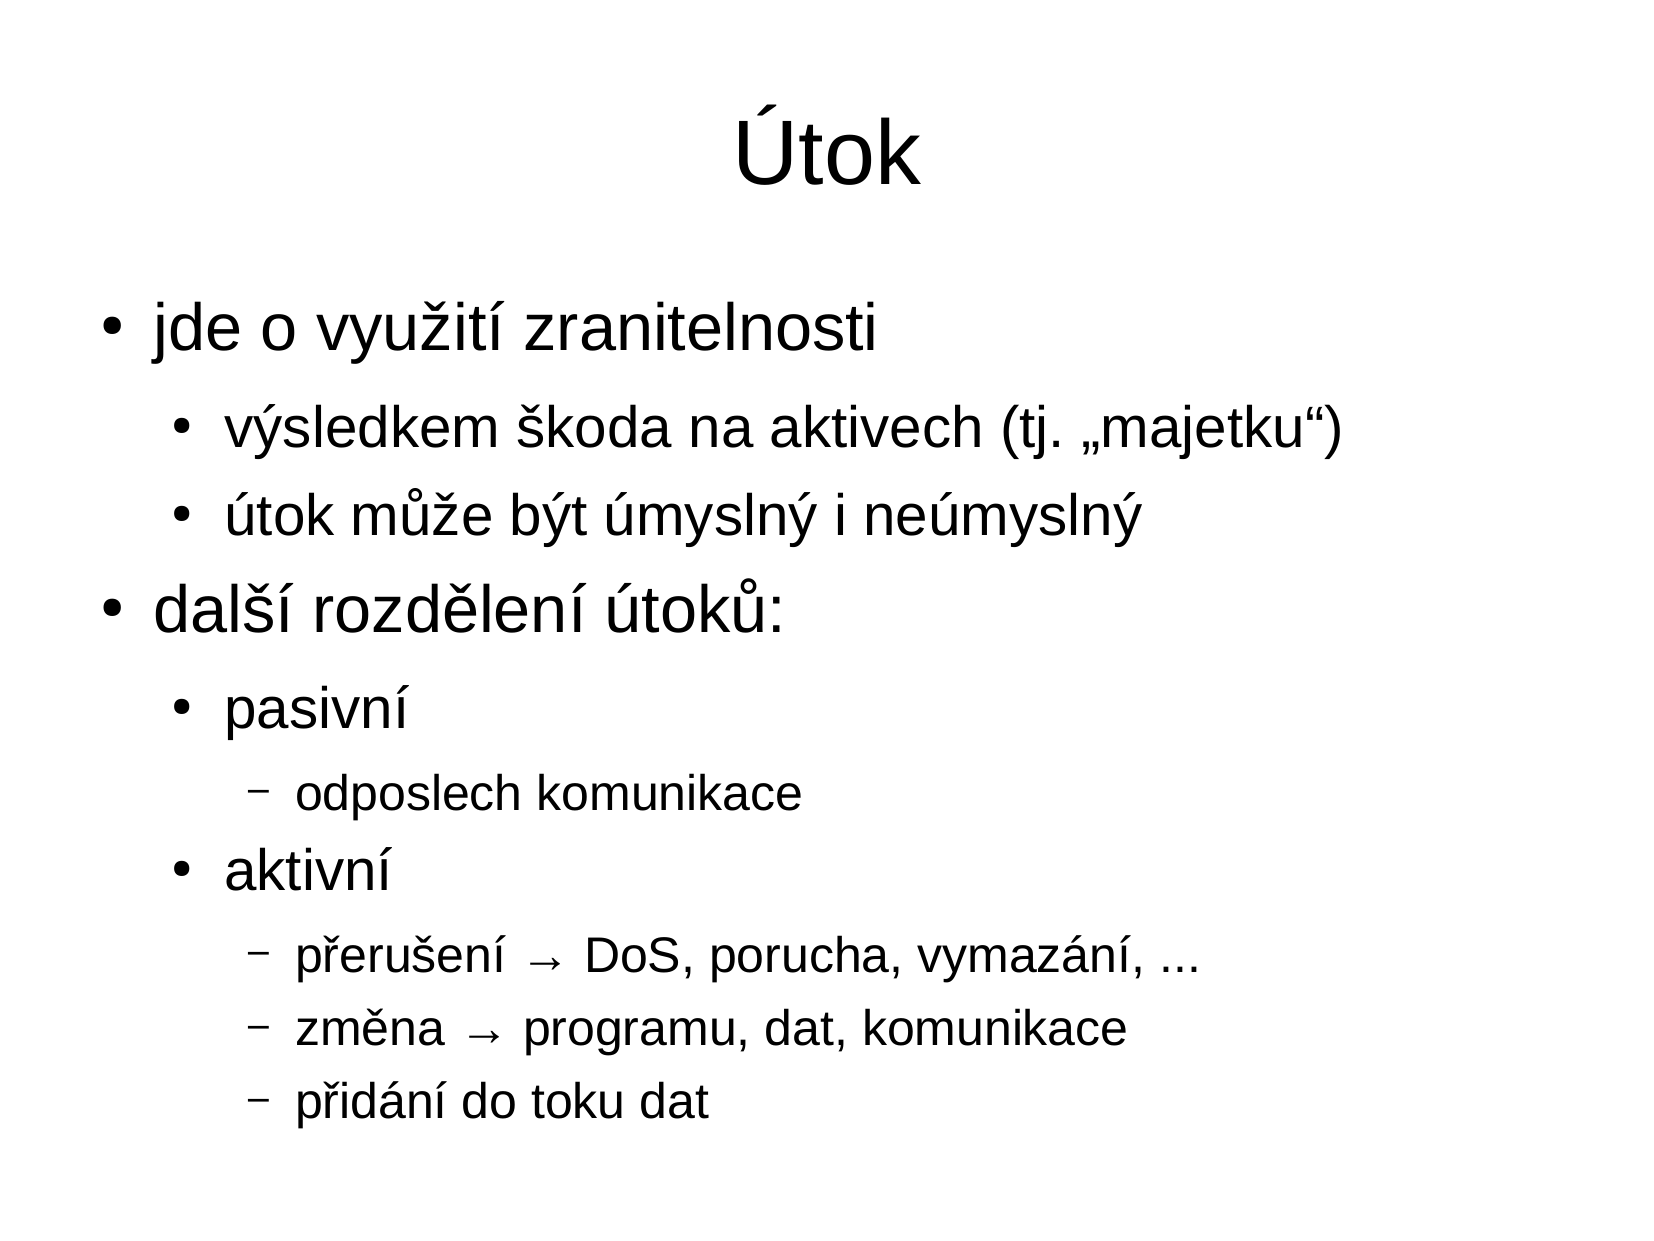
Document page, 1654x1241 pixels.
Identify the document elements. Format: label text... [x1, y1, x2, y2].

title Útok [82, 56, 1571, 250]
list jde o využití zranitelnosti výsledkem škoda na aktivech (tj. „majetku“) útok může být úmyslný i neúmyslný další rozdělení útoků: pasivní odposlech komunikace aktivní přerušení → DoS, porucha, vymazání, ... změna → programu, dat, komunikace přidání do toku dat [82, 290, 1571, 1129]
